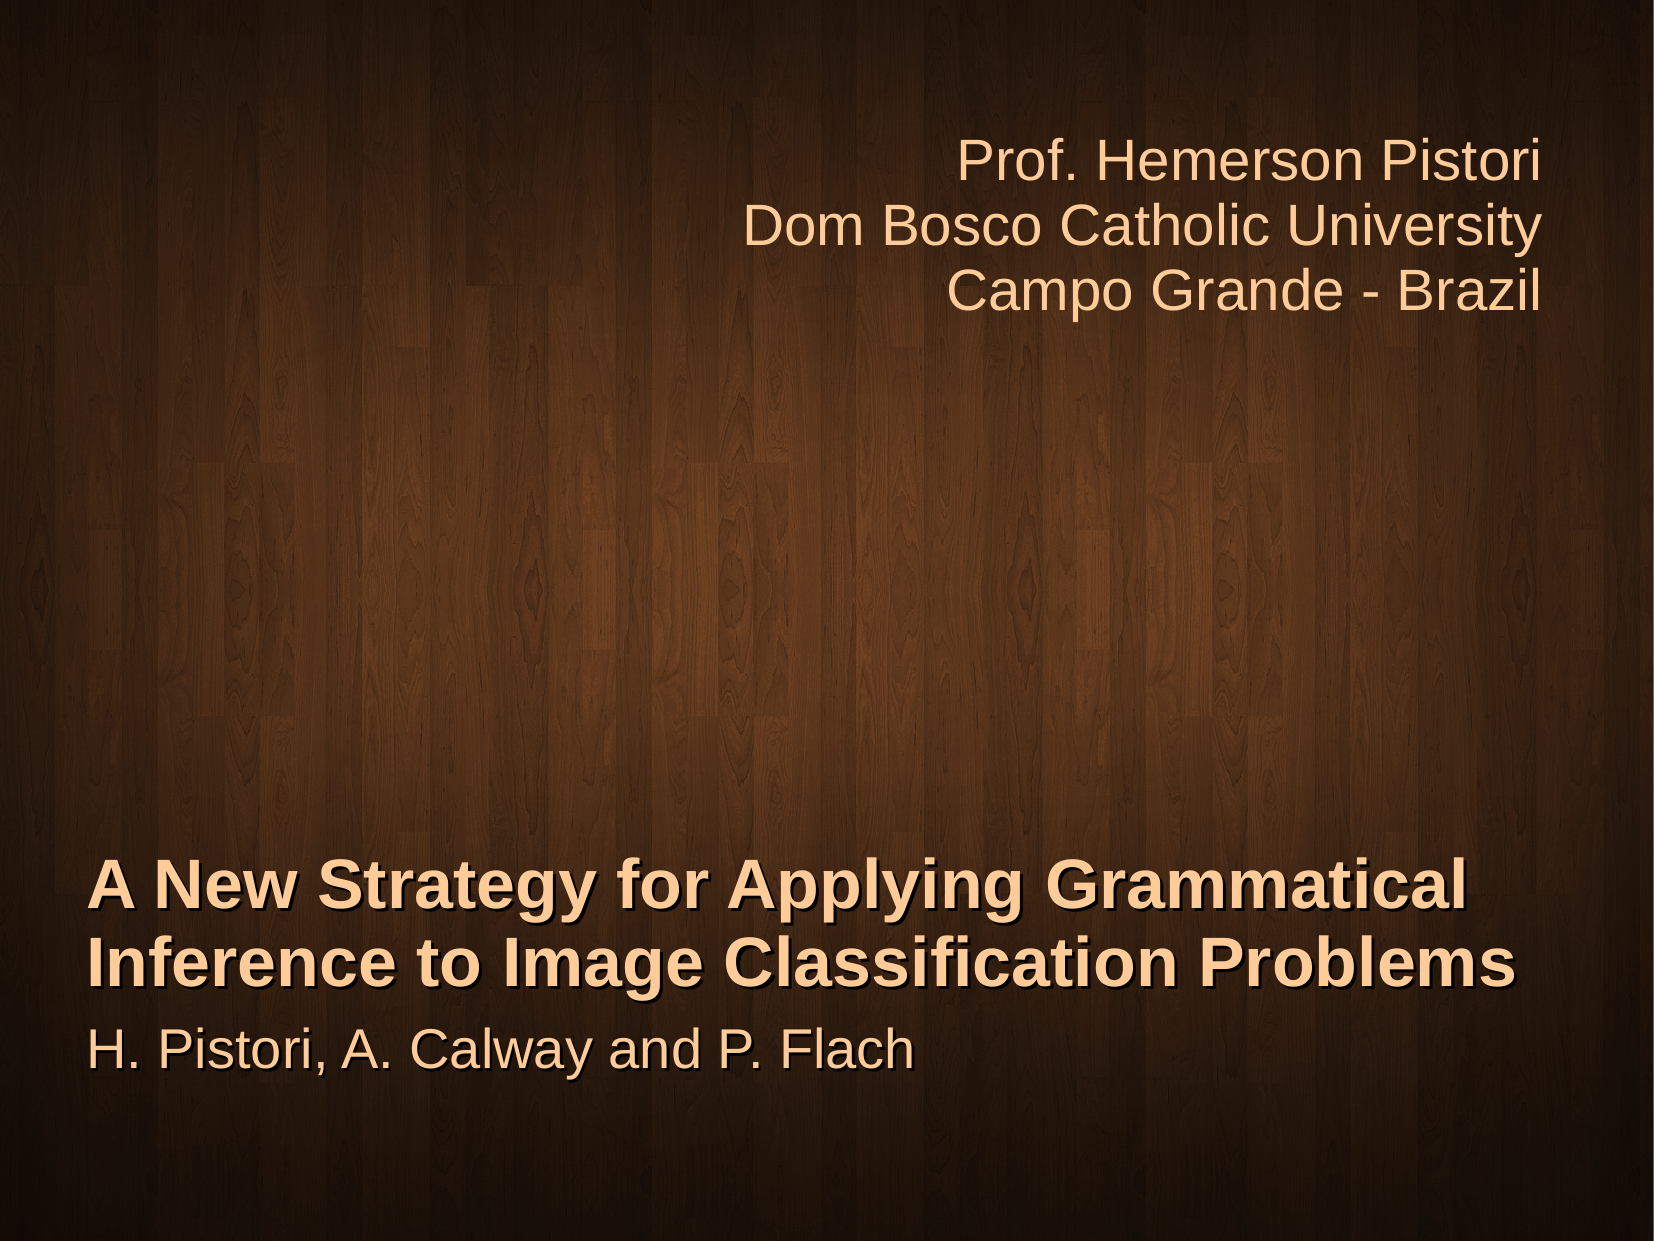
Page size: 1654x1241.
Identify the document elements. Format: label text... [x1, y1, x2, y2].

list A New Strategy for Applying Grammatical Inference to Image Classification Problems H. Pistori, A. Calway and P. Flach [86, 845, 1542, 1164]
title Prof. Hemerson Pistori Dom Bosco Catholic University Campo Grande - Brazil [55, 121, 1544, 329]
picture [0, 0, 1654, 1241]
